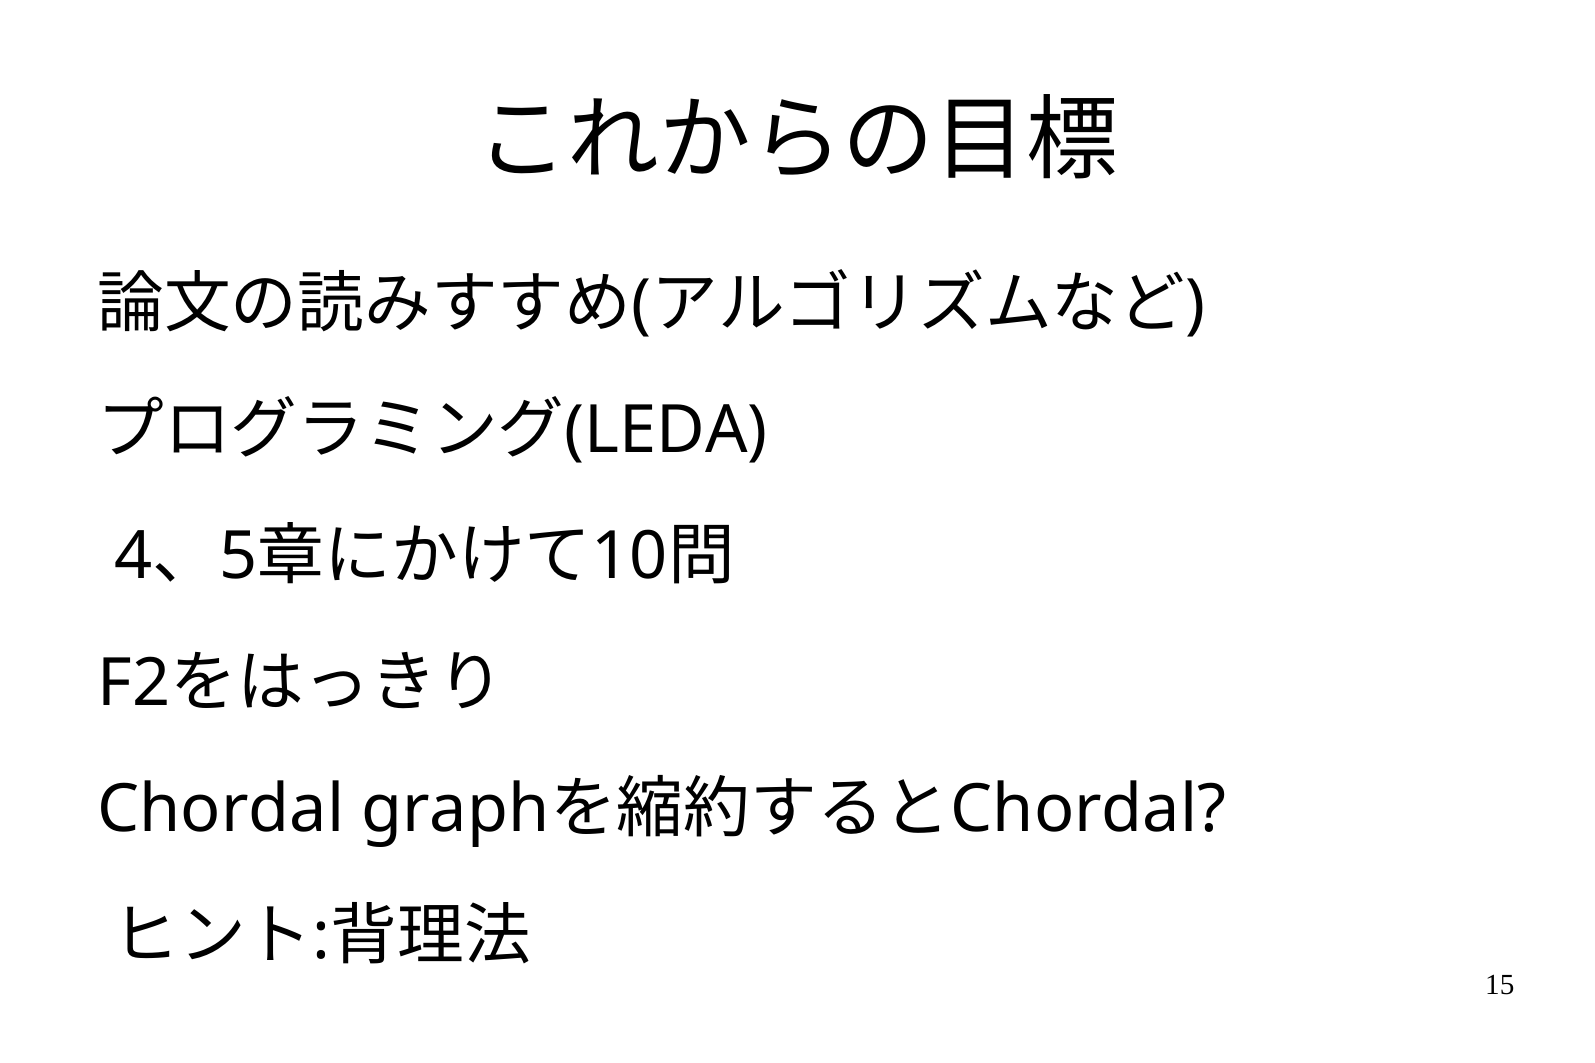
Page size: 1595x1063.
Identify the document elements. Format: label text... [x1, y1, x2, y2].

list 論文の読みすすめ(アルゴリズムなど) プログラミング(LEDA) 4、5章にかけて10問 F2をはっきり Chordal graphを縮約するとChordal? ヒント:背理法 [79, 248, 1515, 951]
title これからの目標 [79, 42, 1515, 220]
